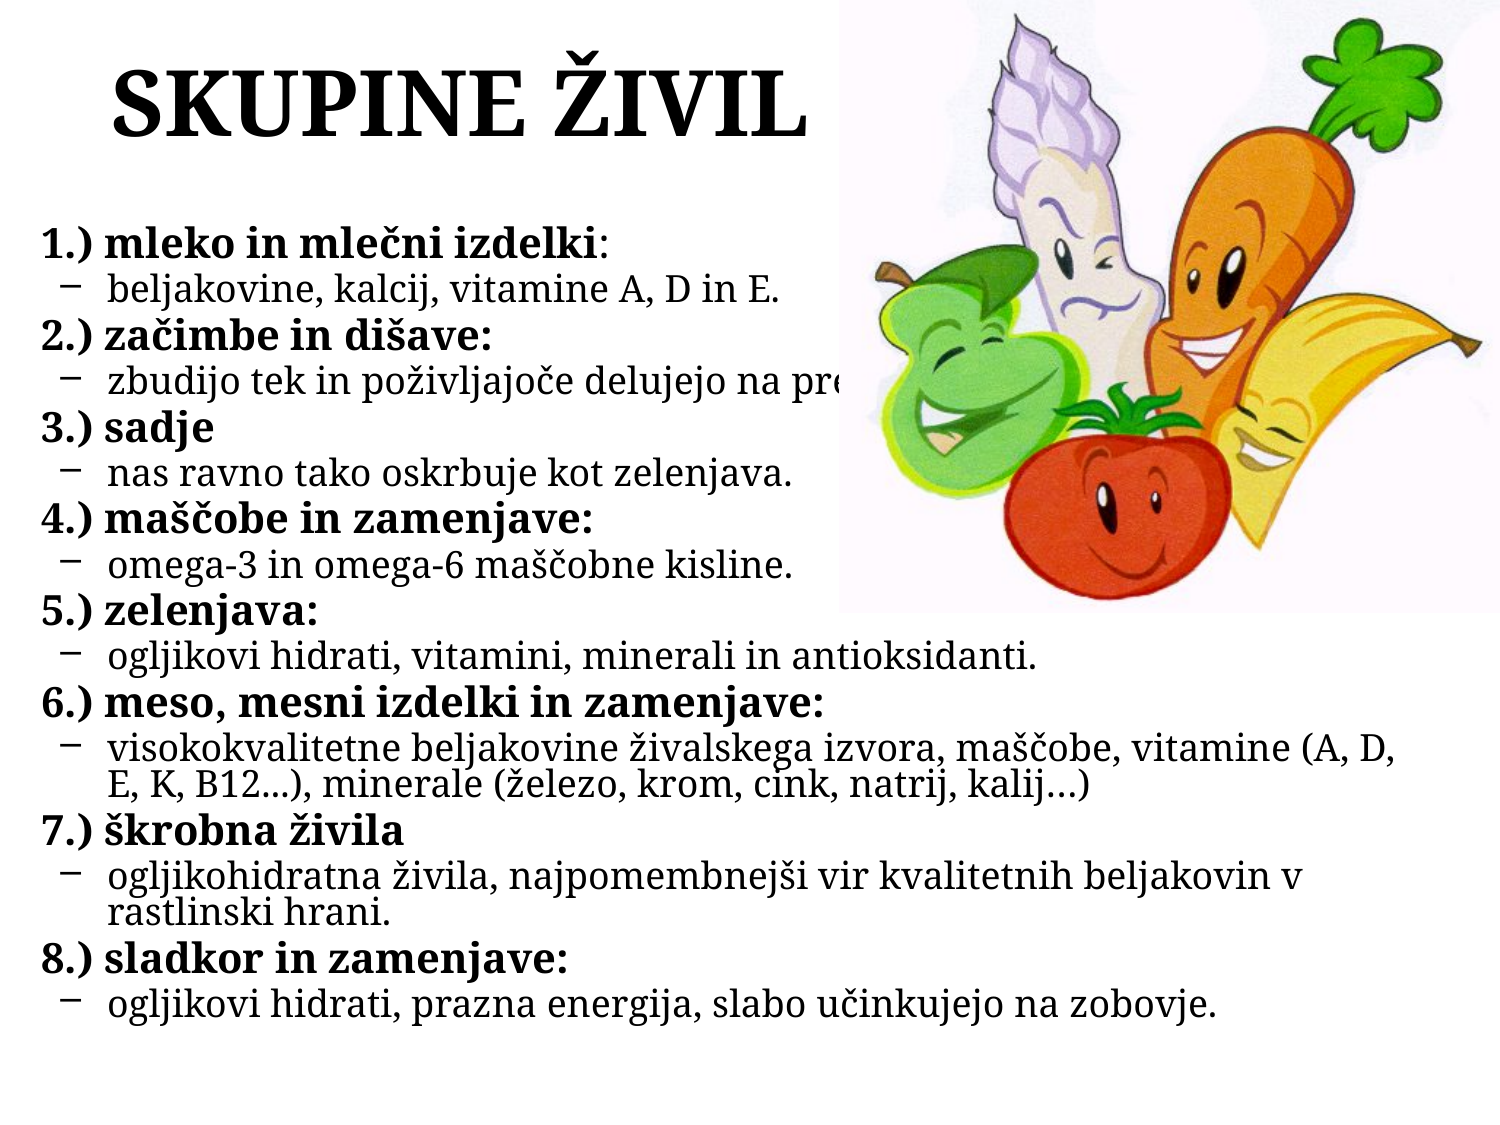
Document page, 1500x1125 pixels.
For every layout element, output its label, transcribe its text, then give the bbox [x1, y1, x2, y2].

list 1.) mleko in mlečni izdelki: beljakovine, kalcij, vitamine A, D in E. 2.) začimbe in dišave: zbudijo tek in poživljajoče delujejo na prebavila. 3.) sadje nas ravno tako oskrbuje kot zelenjava. 4.) maščobe in zamenjave: omega-3 in omega-6 maščobne kisline. 5.) zelenjava: ogljikovi hidrati, vitamini, minerali in antioksidanti. 6.) meso, mesni izdelki in zamenjave: visokokvalitetne beljakovine živalskega izvora, maščobe, vitamine (A, D, E, K, B12...), minerale (železo, krom, cink, natrij, kalij…) 7.) škrobna živila ogljikohidratna živila, najpomembnejši vir kvalitetnih beljakovin v rastlinski hrani. 8.) sladkor in zamenjave: ogljikovi hidrati, prazna energija, slabo učinkujejo na zobovje. [0, 160, 1435, 1125]
picture [839, 0, 1500, 613]
title SKUPINE ŽIVIL [76, 31, 839, 160]
